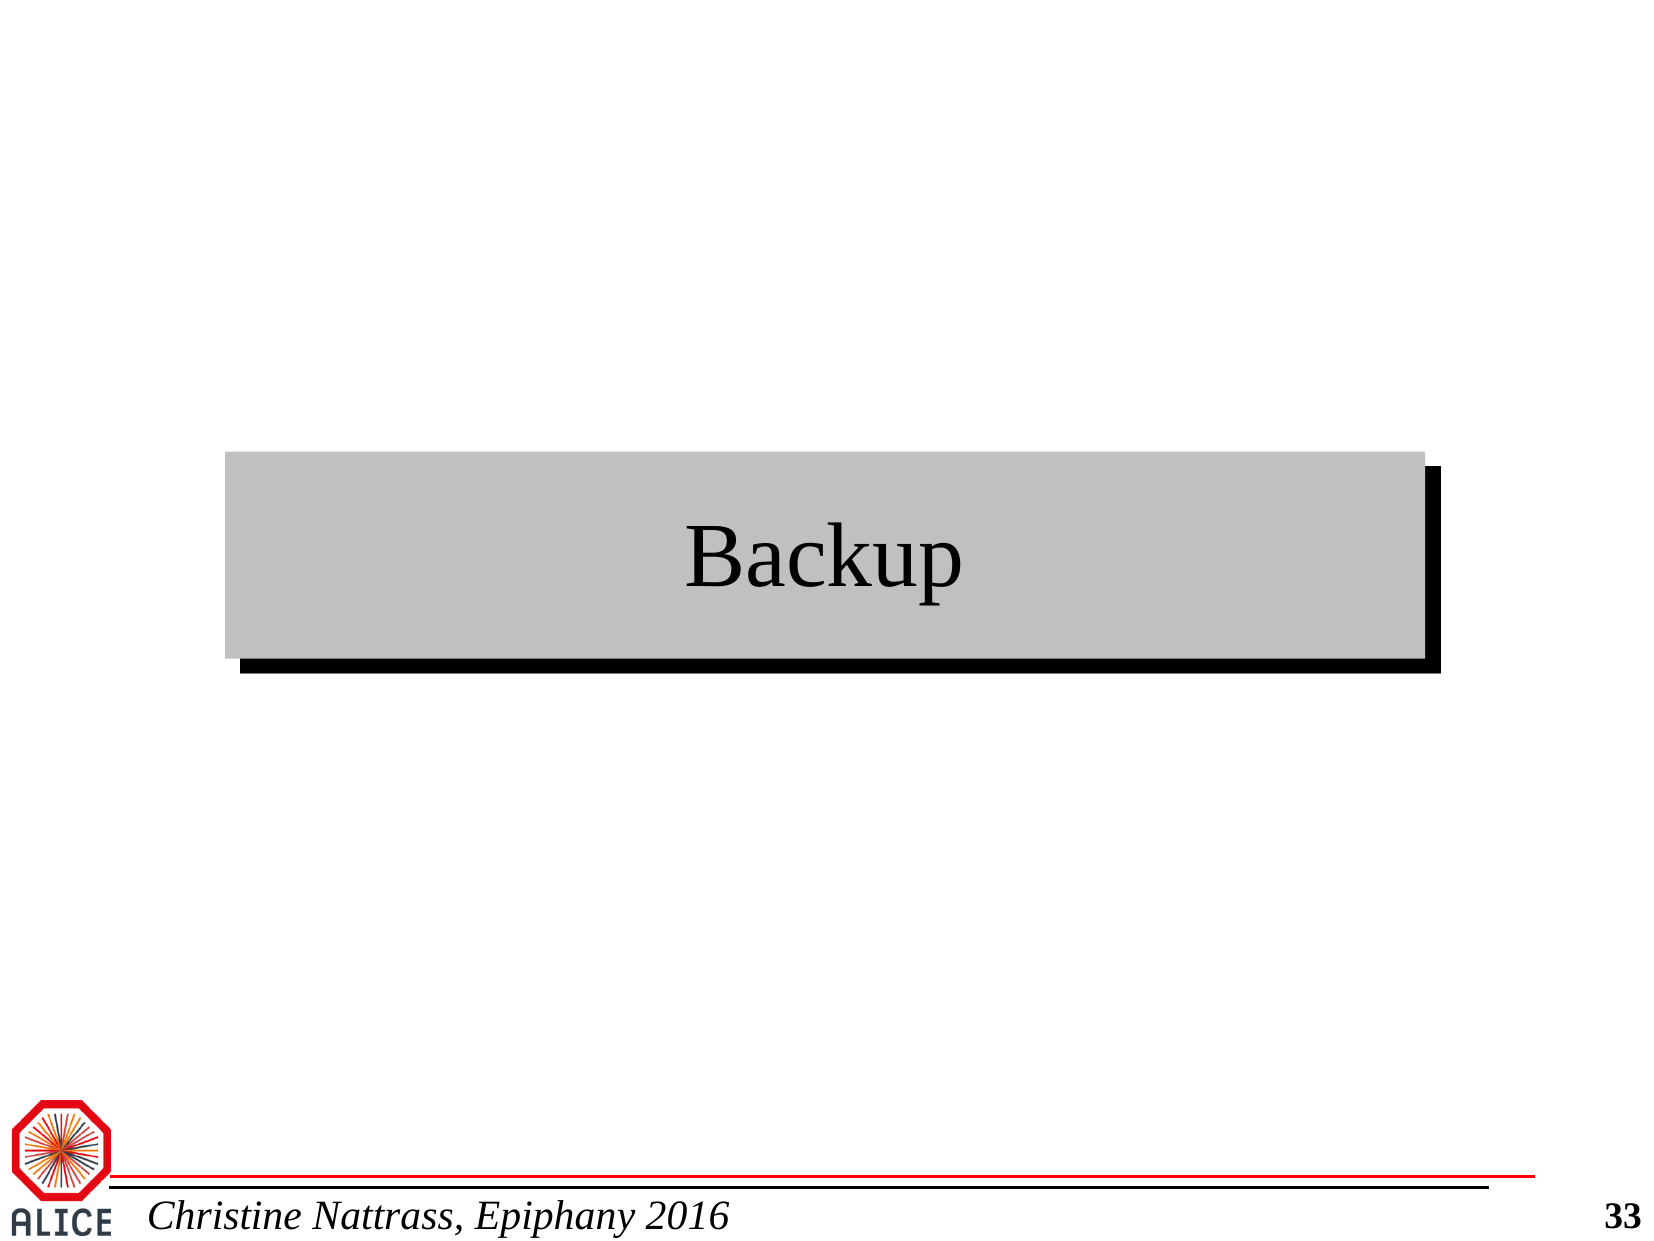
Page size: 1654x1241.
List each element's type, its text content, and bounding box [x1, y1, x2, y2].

picture [11, 1100, 111, 1236]
title Backup [225, 451, 1426, 659]
